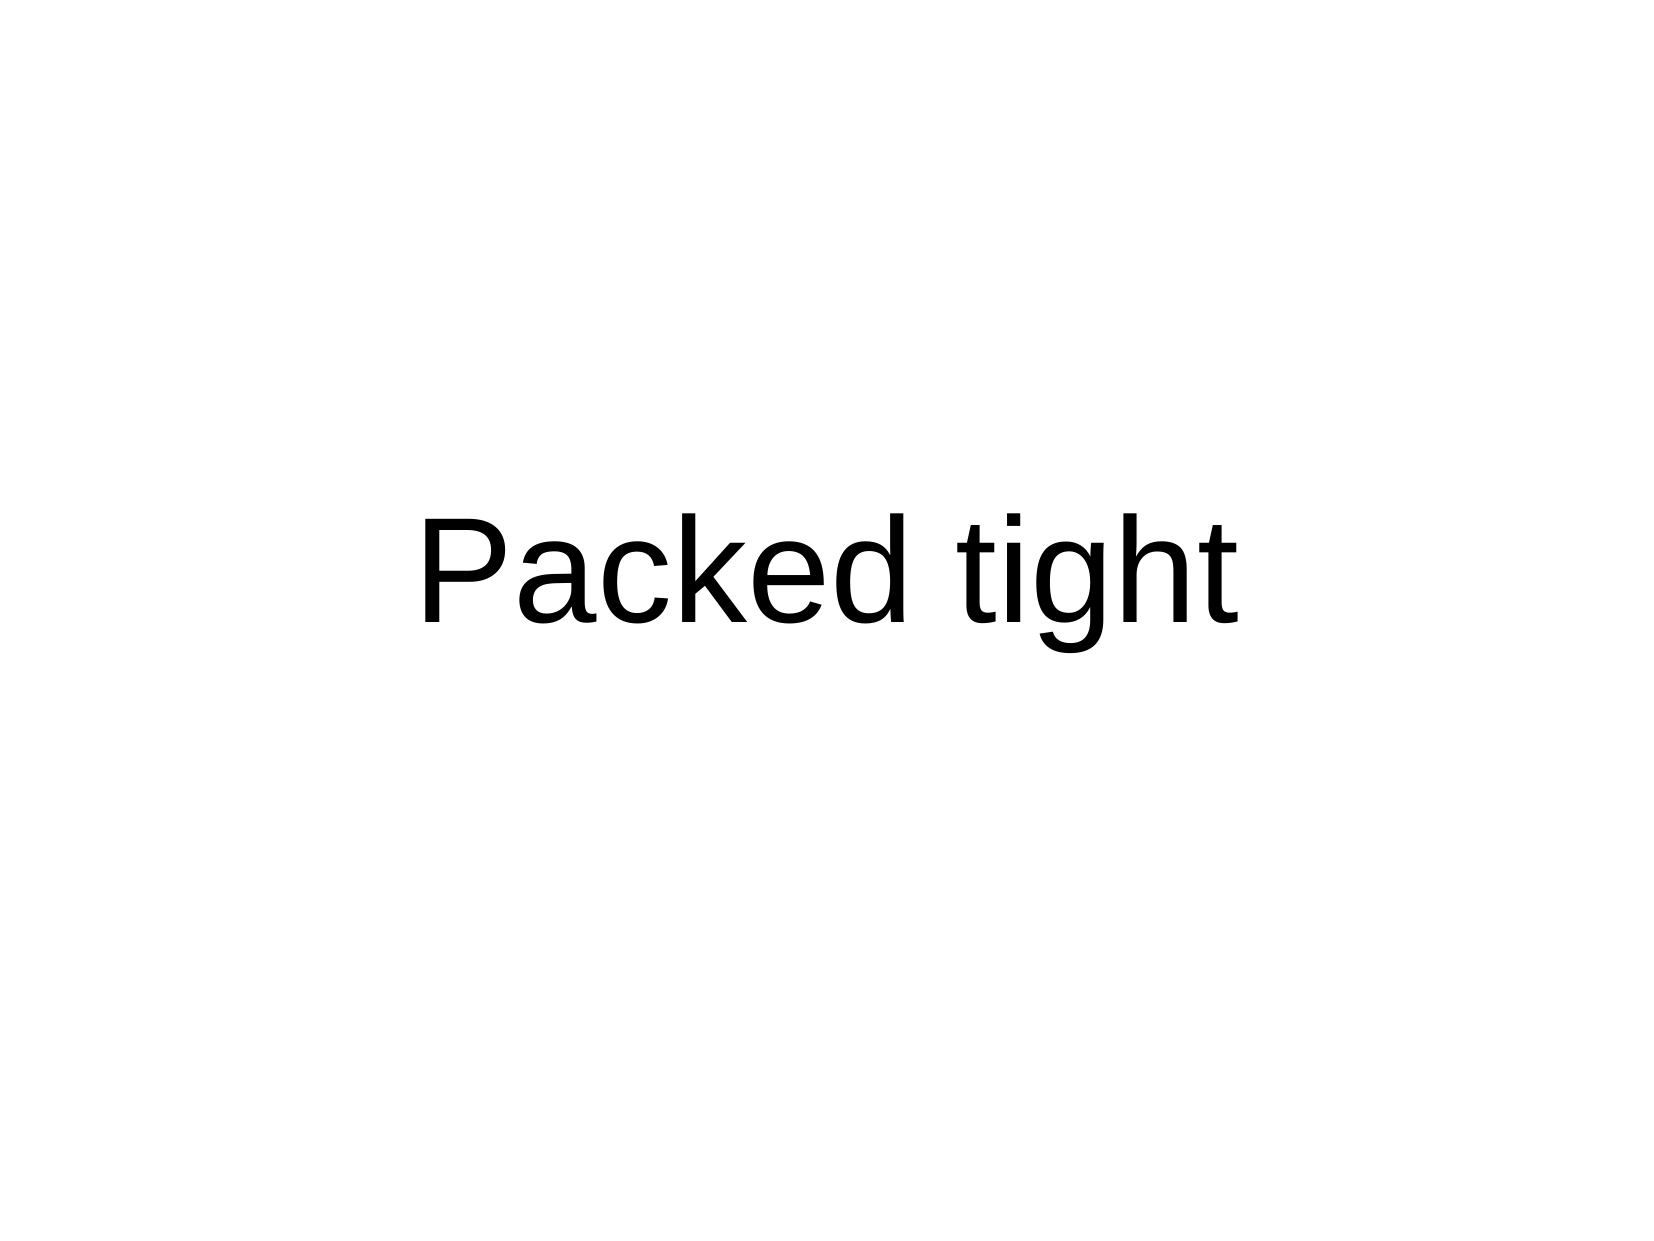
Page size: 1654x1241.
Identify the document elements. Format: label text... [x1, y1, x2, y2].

title Packed tight [82, 56, 1571, 1086]
